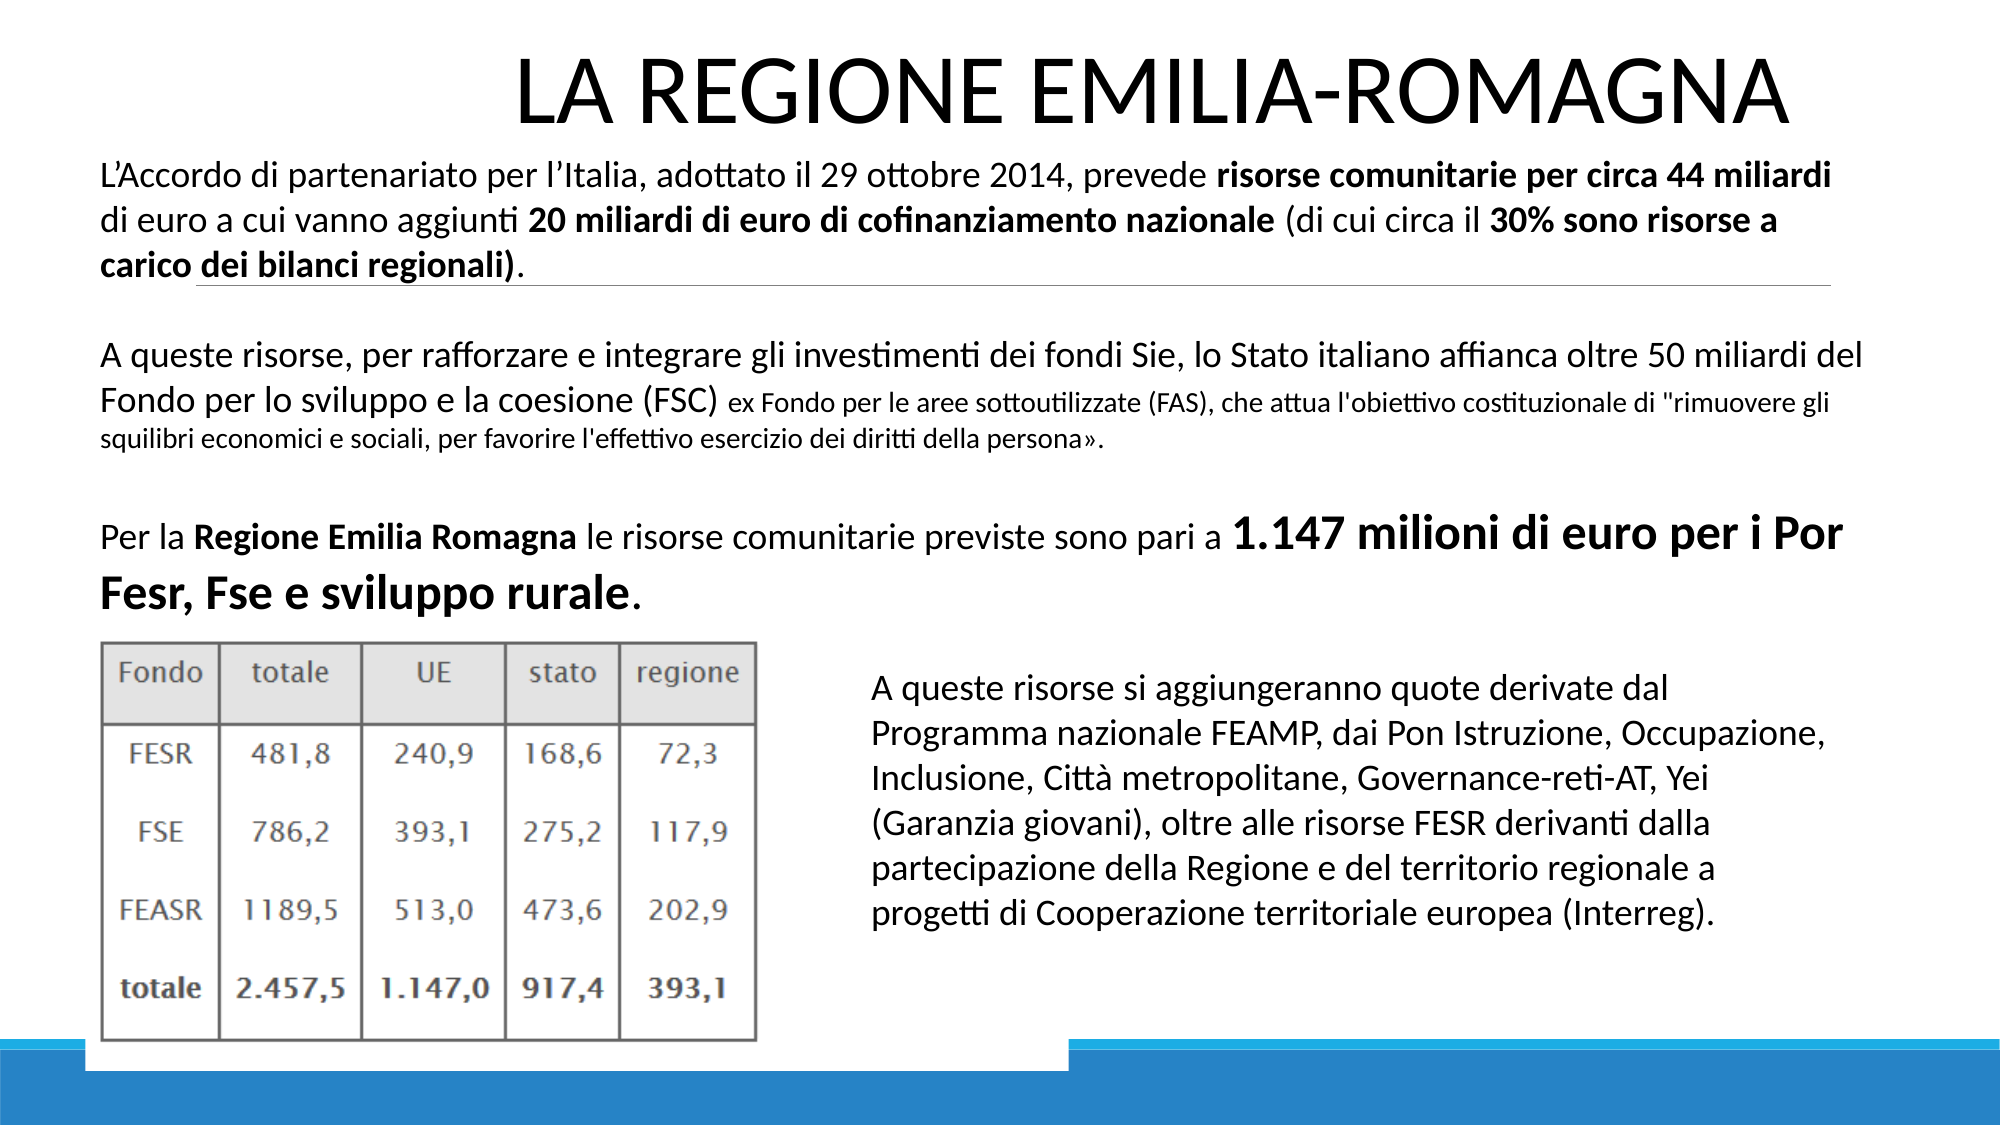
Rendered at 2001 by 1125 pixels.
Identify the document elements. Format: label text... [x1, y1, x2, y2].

text_box A queste risorse si aggiungeranno quote derivate dal Programma nazionale FEAMP, dai Pon Istruzione, Occupazione, Inclusione, Città metropolitane, Governance-reti-AT, Yei (Garanzia giovani), oltre alle risorse FESR derivanti dalla partecipazione della Regione e del territorio regionale a progetti di Cooperazione territoriale europea (Interreg). [856, 656, 1857, 941]
text_box LA REGIONE EMILIA-ROMAGNA [499, 16, 1984, 151]
text_box L’Accordo di partenariato per l’Italia, adottato il 29 ottobre 2014, prevede risorse comunitarie per circa 44 miliardi di euro a cui vanno aggiunti 20 miliardi di euro di cofinanziamento nazionale (di cui circa il 30% sono risorse a carico dei bilanci regionali). A queste risorse, per rafforzare e integrare gli investimenti dei fondi Sie, lo Stato italiano affianca oltre 50 miliardi del Fondo per lo sviluppo e la coesione (FSC) ex Fondo per le aree sottoutilizzate (FAS), che attua l'obiettivo costituzionale di "rimuovere gli squilibri economici e sociali, per favorire l'effettivo esercizio dei diritti della persona». Per la Regione Emilia Romagna le risorse comunitarie previste sono pari a 1.147 milioni di euro per i Por Fesr, Fse e sviluppo rurale. [85, 142, 1884, 628]
picture [85, 626, 1069, 1071]
